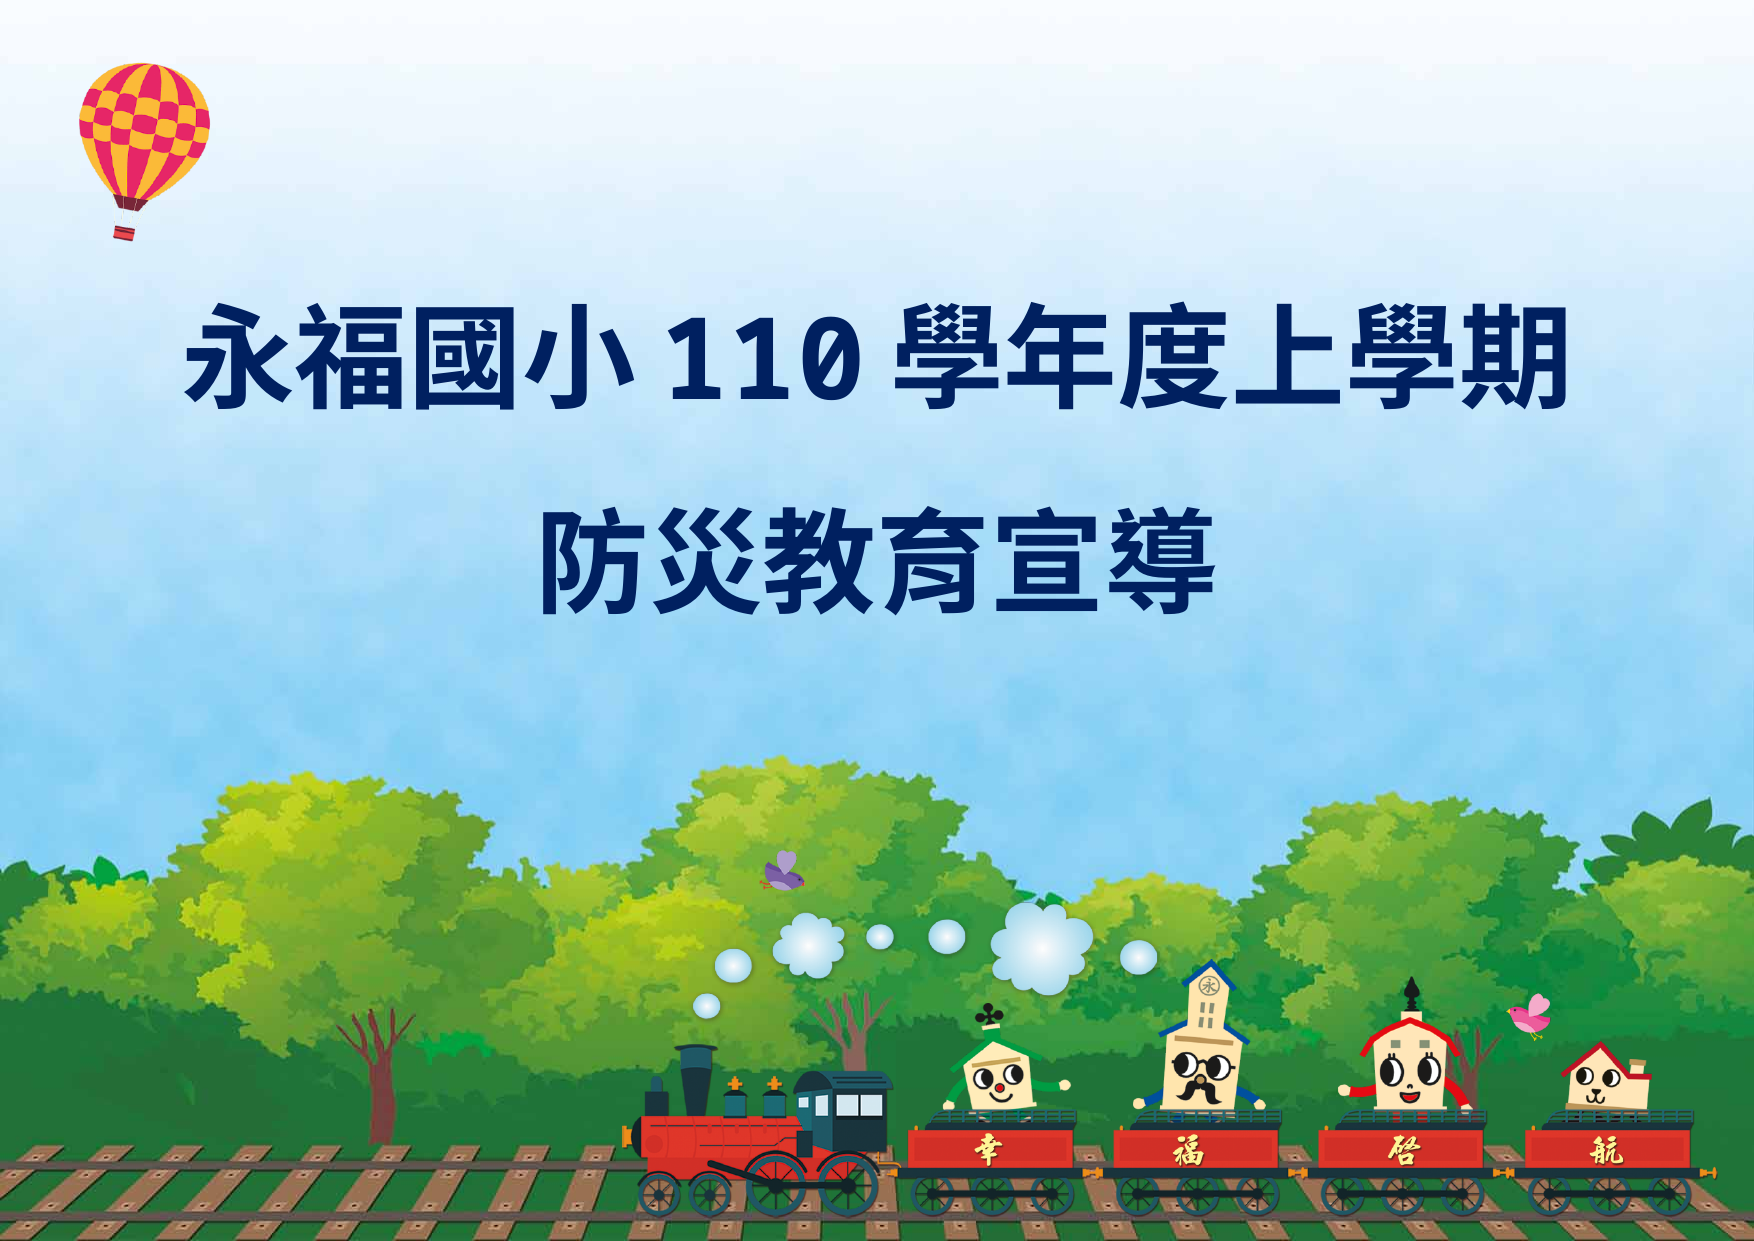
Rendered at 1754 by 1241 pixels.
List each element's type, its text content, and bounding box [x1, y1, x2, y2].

picture [0, 0, 1754, 1241]
title 永福國小110學年度上學期 防災教育宣導 [131, 202, 1623, 635]
